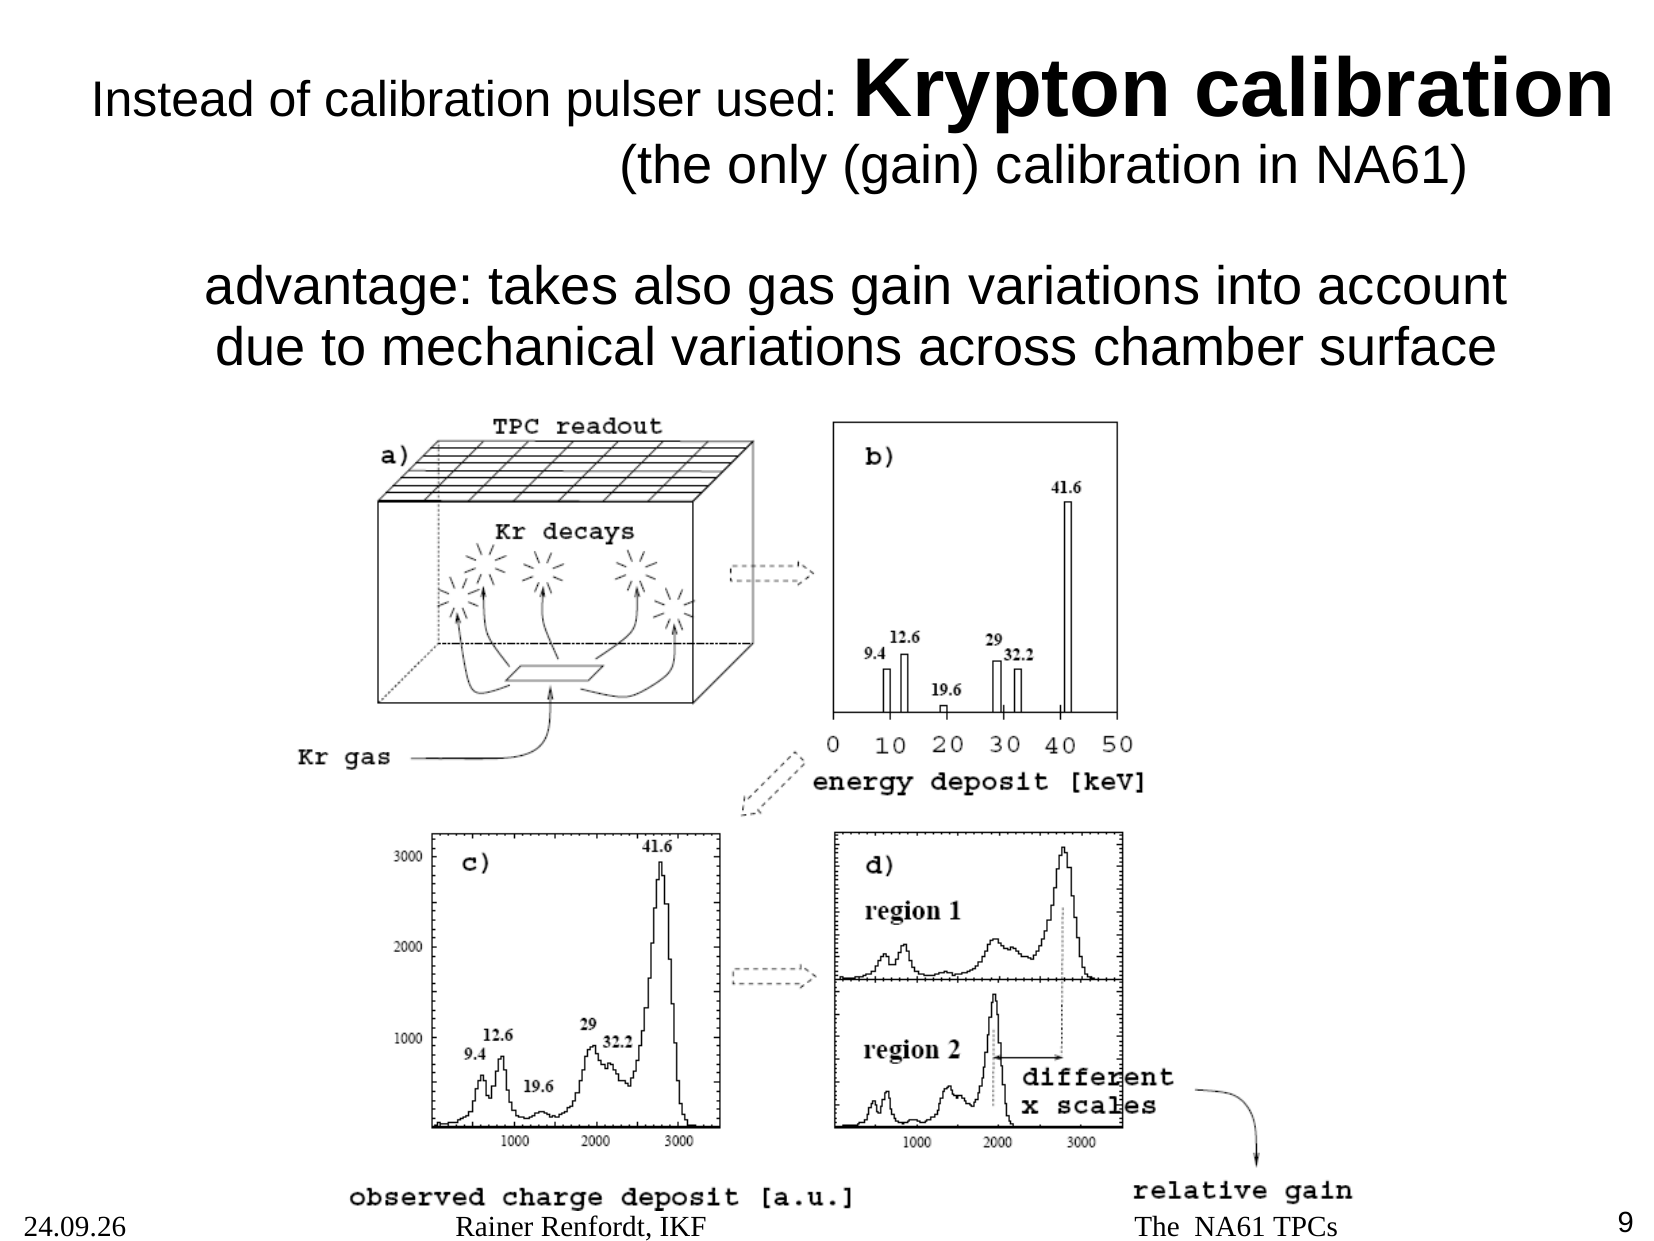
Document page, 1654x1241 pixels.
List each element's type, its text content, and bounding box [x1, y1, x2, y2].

text_box Instead of calibration pulser used: Krypton calibration (the only (gain) calibration in NA61) advantage: takes also gas gain variations into account due to mechanical variations across chamber surface [76, 33, 1654, 384]
picture [291, 411, 1360, 1211]
